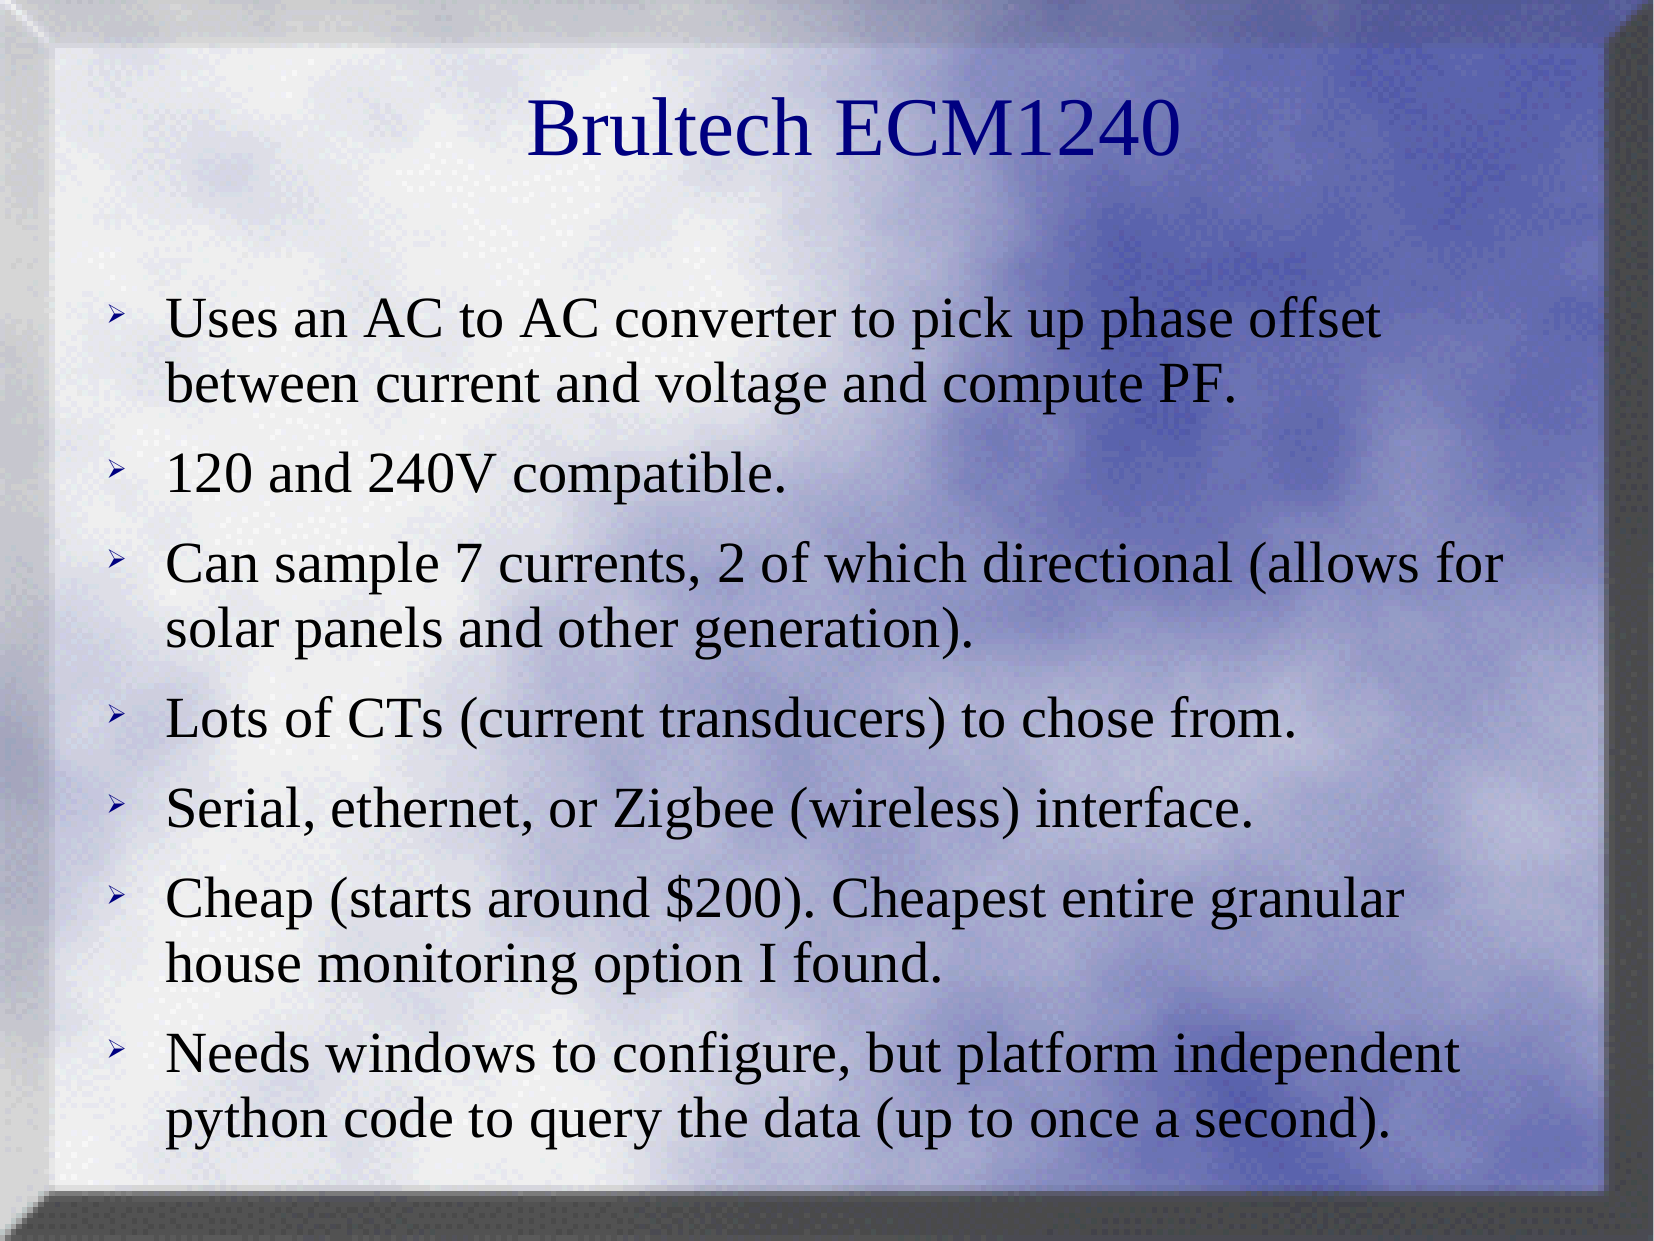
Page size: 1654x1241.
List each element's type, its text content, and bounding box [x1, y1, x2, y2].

picture [0, 0, 1654, 1241]
list Uses an AC to AC converter to pick up phase offset between current and voltage and compute PF. 120 and 240V compatible. Can sample 7 currents, 2 of which directional (allows for solar panels and other generation). Lots of CTs (current transducers) to chose from. Serial, ethernet, or Zigbee (wireless) interface. Cheap (starts around $200). Cheapest entire granular house monitoring option I found. Needs windows to configure, but platform independent python code to query the data (up to once a second). [106, 285, 1519, 1150]
title Brultech ECM1240 [95, 79, 1555, 175]
